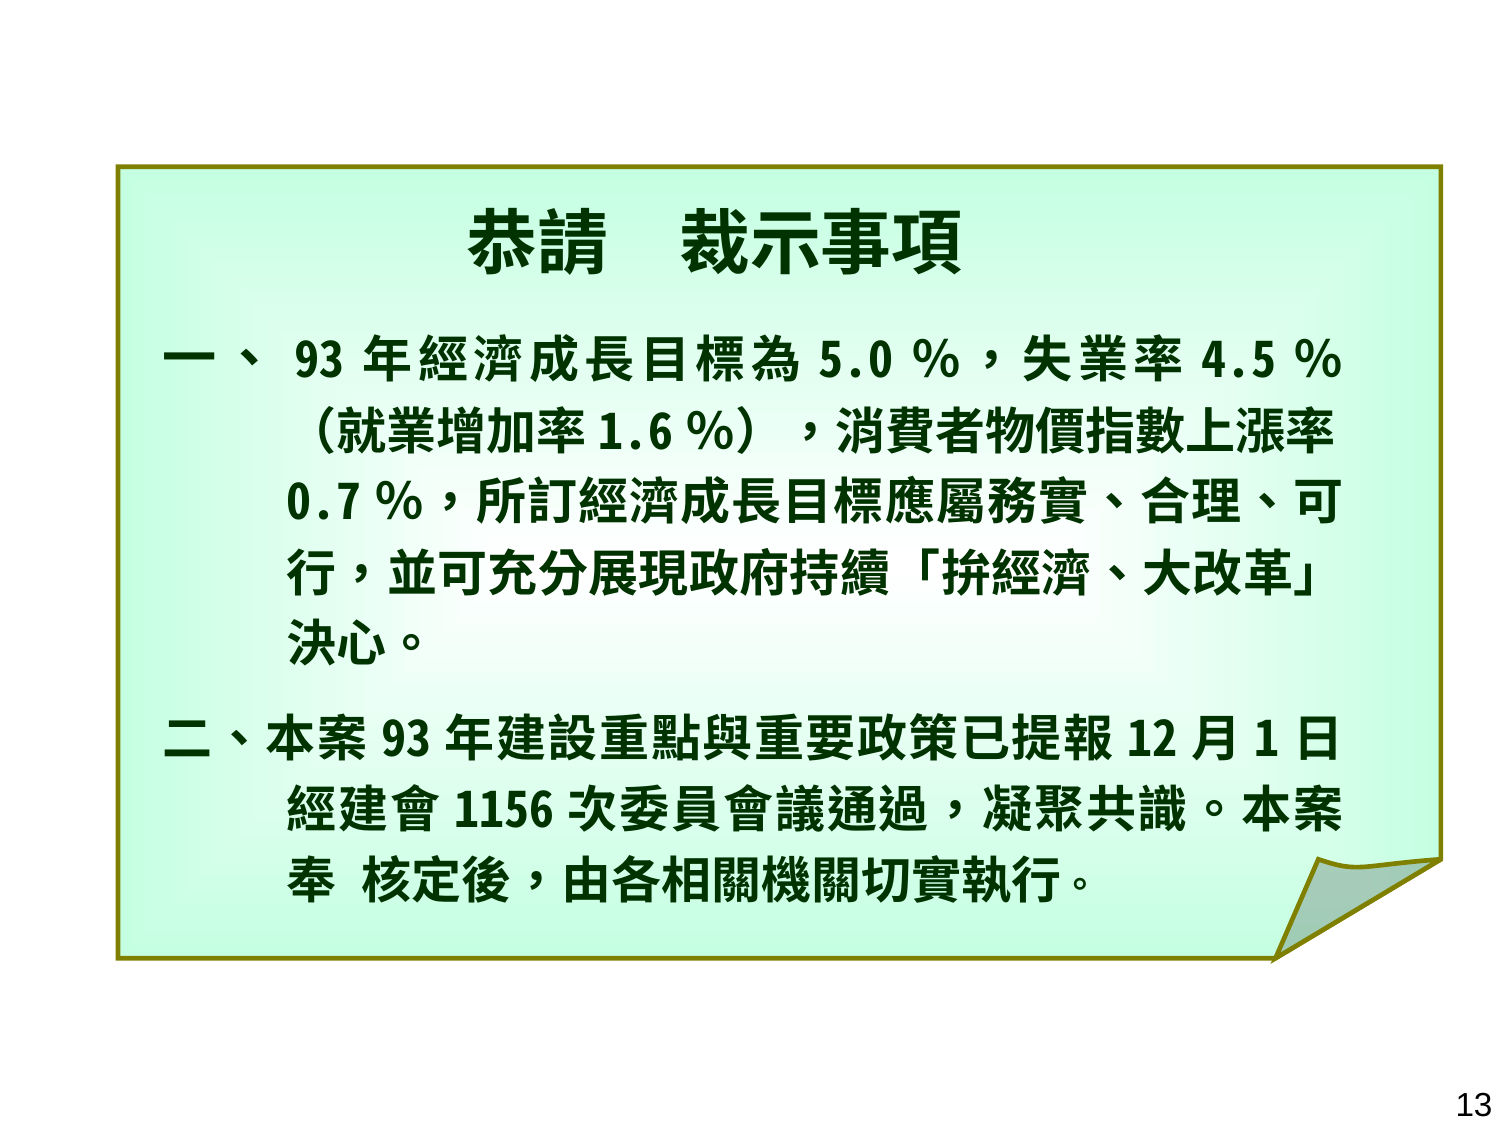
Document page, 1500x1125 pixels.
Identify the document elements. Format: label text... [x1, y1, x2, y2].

text_box [117, 166, 1441, 959]
text_box 一、93年經濟成長目標為5.0％，失業率4.5％（就業增加率1.6％），消費者物價指數上漲率0.7％，所訂經濟成長目標應屬務實、合理、可行，並可充分展現政府持續「拚經濟、大改革」決心。 二、本案93年建設重點與重要政策已提報12月1日經建會1156次委員會議通過，凝聚共識。本案奉 核定後，由各相關機關切實執行。 [147, 309, 1359, 993]
text_box 恭請 裁示事項 [194, 190, 1235, 291]
